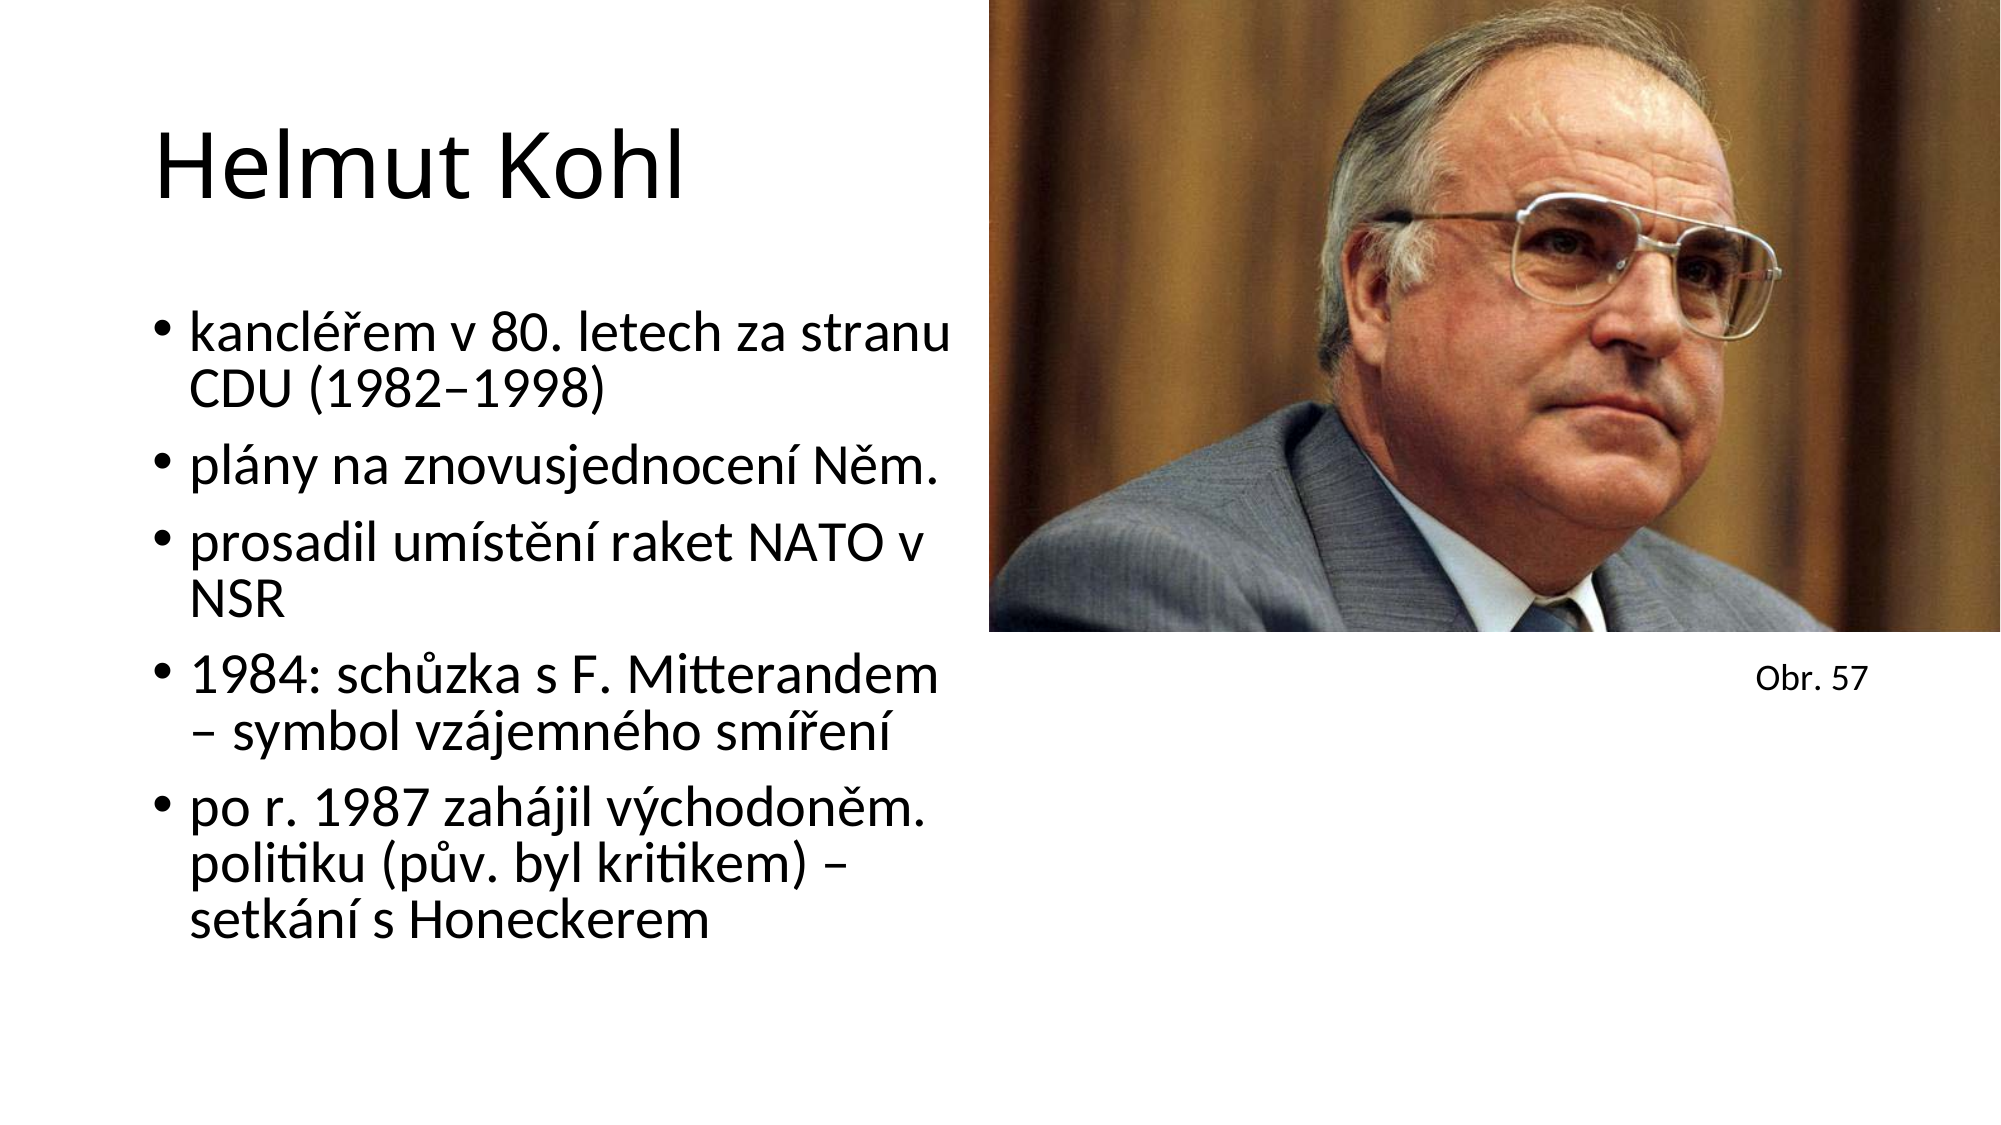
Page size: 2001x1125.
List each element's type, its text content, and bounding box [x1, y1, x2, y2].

text_box Obr. 57 [1740, 645, 1955, 707]
text_box [989, 0, 2001, 632]
list kancléřem v 80. letech za stranu CDU (1982–1998) plány na znovusjednocení Něm. prosadil umístění raket NATO v NSR 1984: schůzka s F. Mitterandem – symbol vzájemného smíření po r. 1987 zahájil východoněm. politiku (pův. byl kritikem) – setkání s Honeckerem [137, 299, 988, 1043]
title Helmut Kohl [137, 59, 989, 278]
